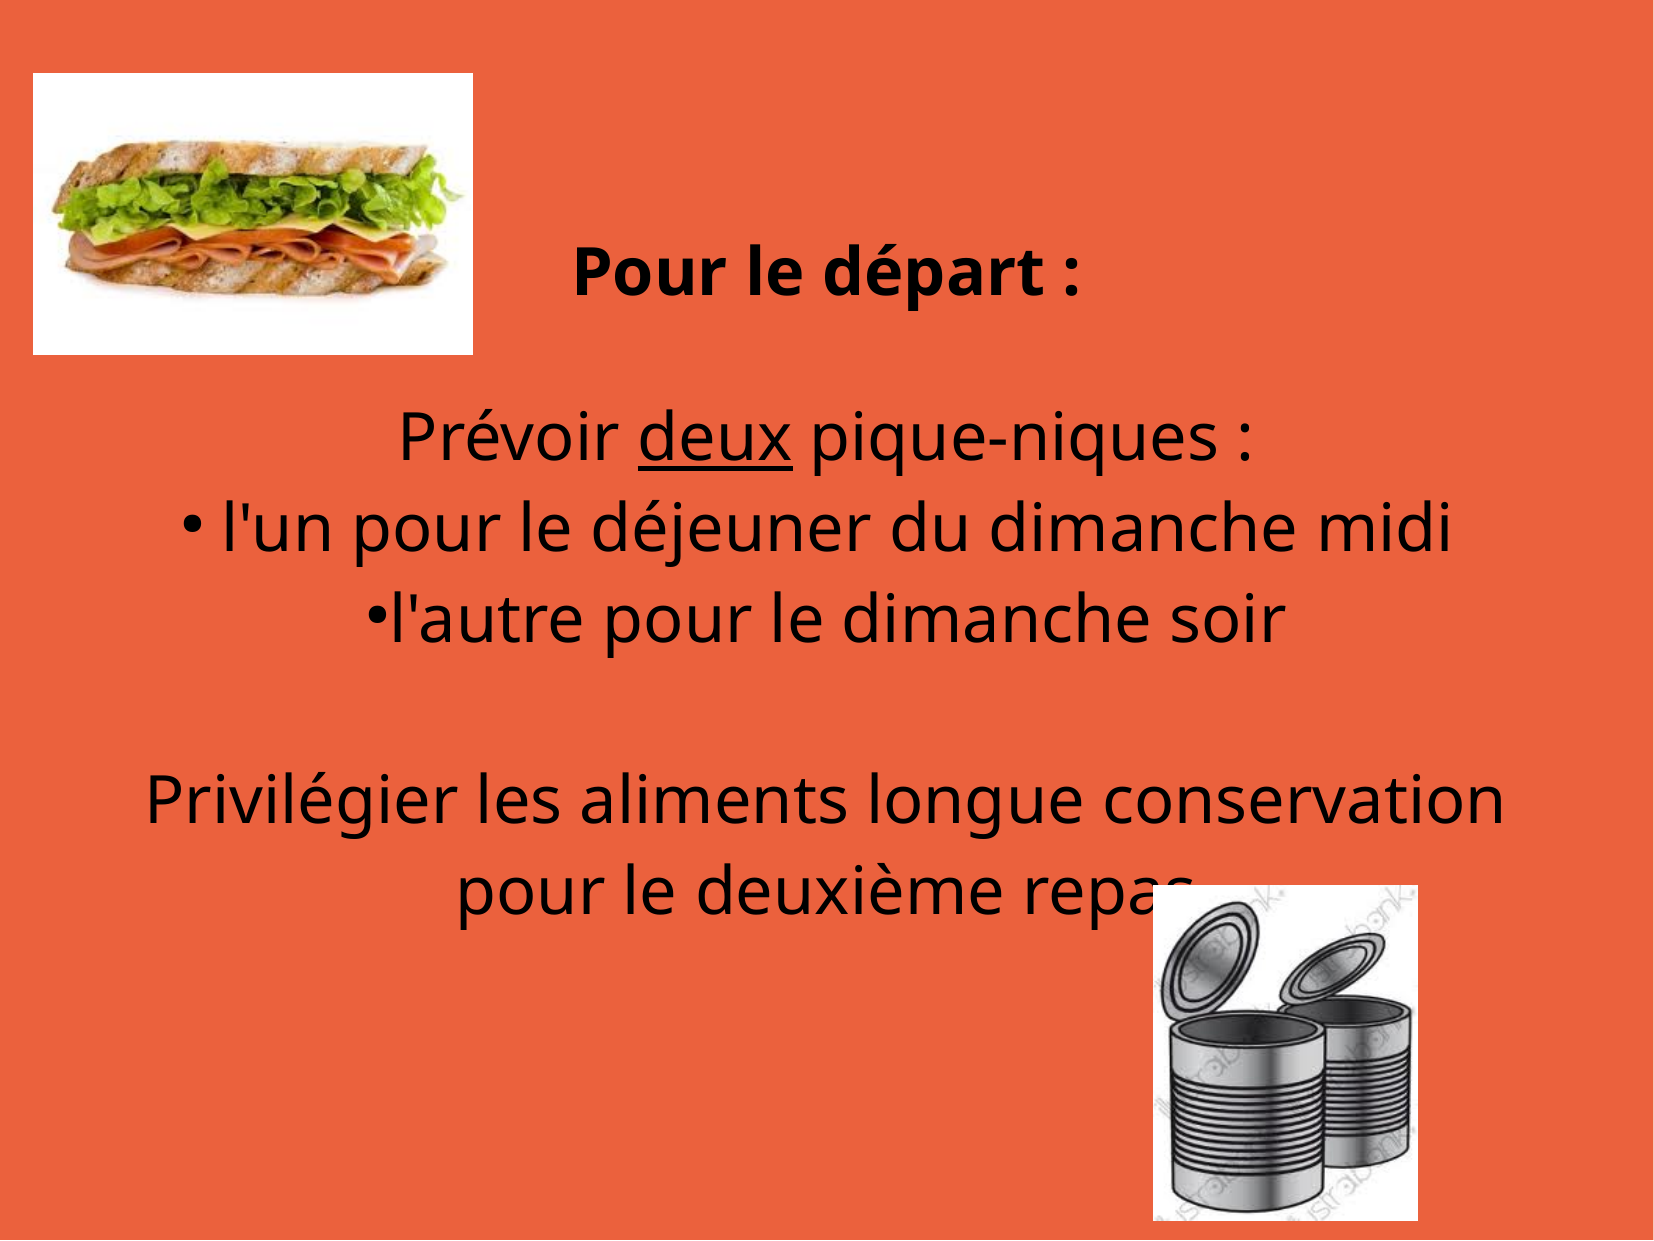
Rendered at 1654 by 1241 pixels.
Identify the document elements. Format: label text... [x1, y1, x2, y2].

picture [1153, 885, 1418, 1221]
picture [33, 73, 473, 355]
subtitle Pour le départ : Prévoir deux pique-niques : l'un pour le déjeuner du dimanche midi l'autre pour le dimanche soir Privilégier les aliments longue conservation pour le deuxième repas [82, 56, 1571, 1102]
